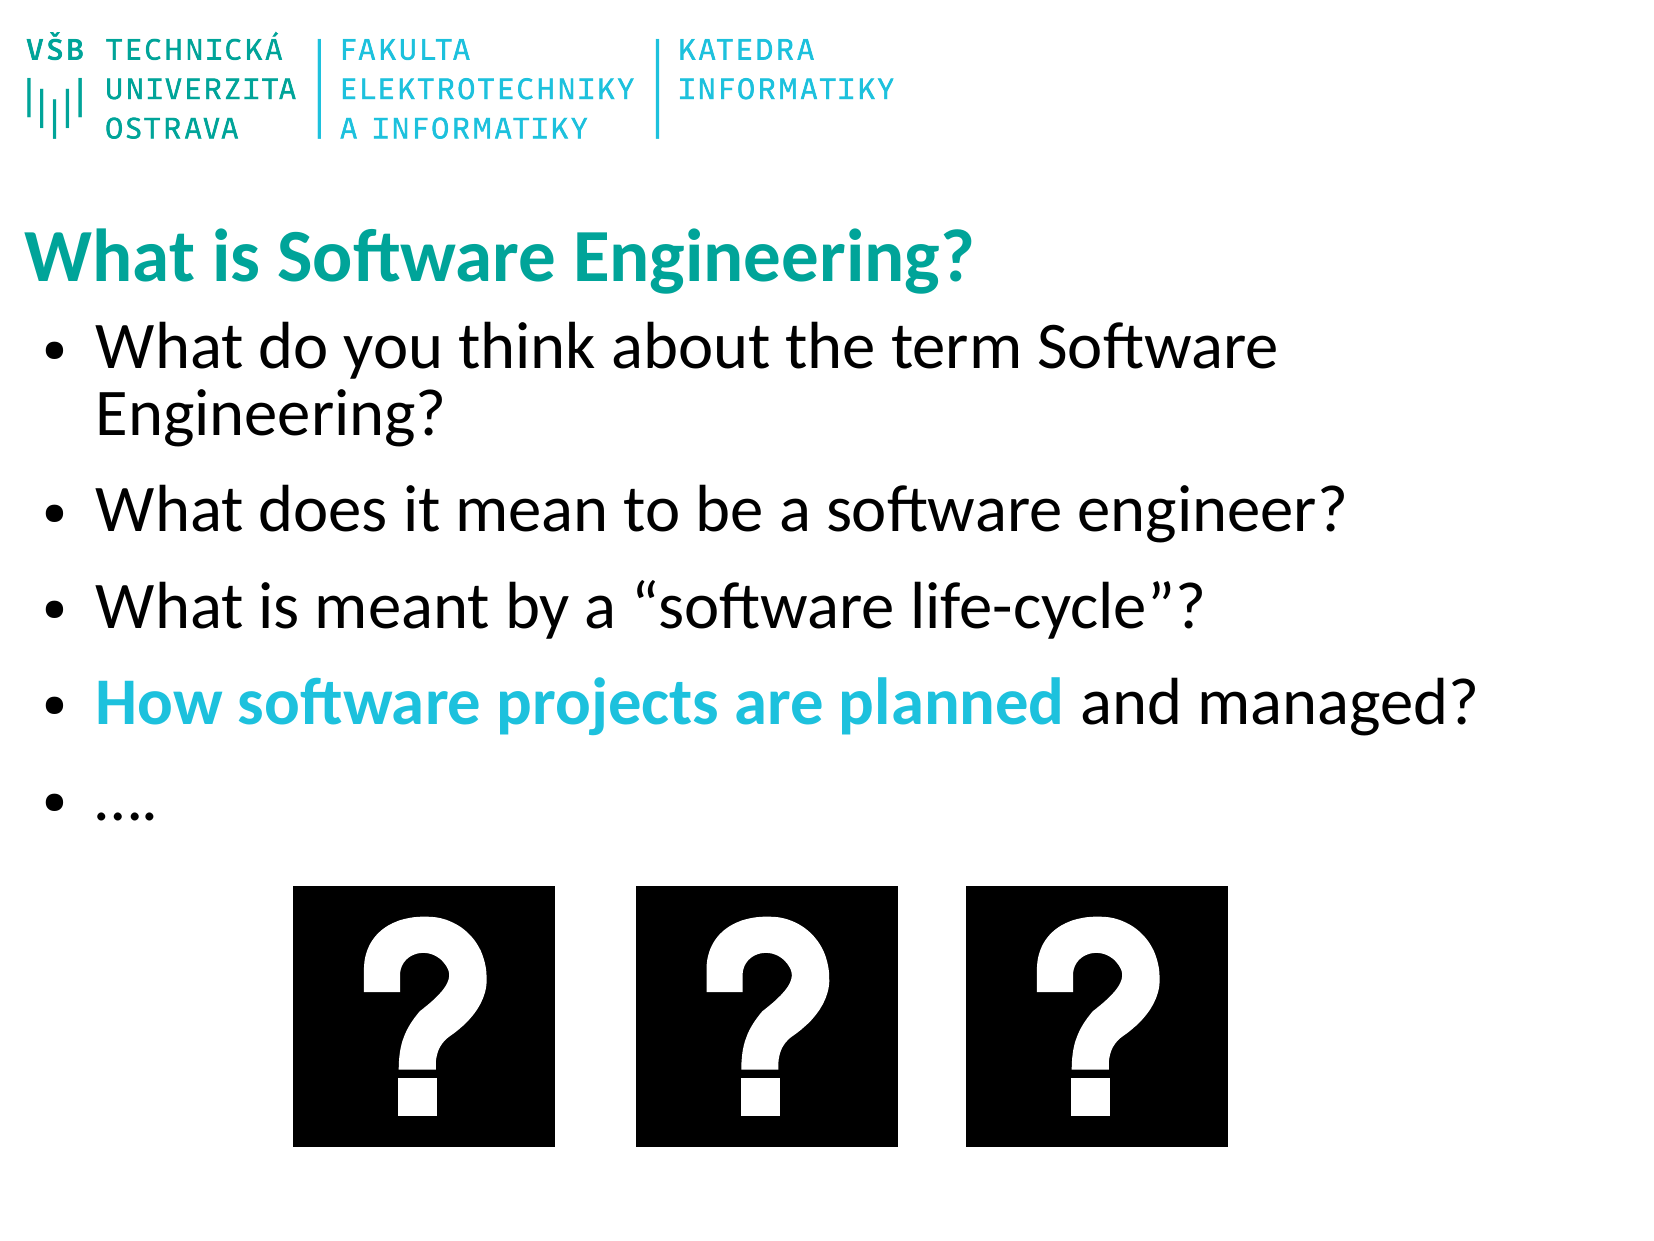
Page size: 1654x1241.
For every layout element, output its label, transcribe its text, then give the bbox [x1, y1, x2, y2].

picture [635, 885, 898, 1148]
picture [966, 885, 1229, 1148]
title What is Software Engineering? [24, 169, 1629, 301]
picture [26, 31, 894, 139]
list What do you think about the term Software Engineering? What does it mean to be a software engineer? What is meant by a “software life-cycle”? How software projects are planned and managed? …. [24, 318, 1629, 1146]
picture [293, 885, 556, 1148]
